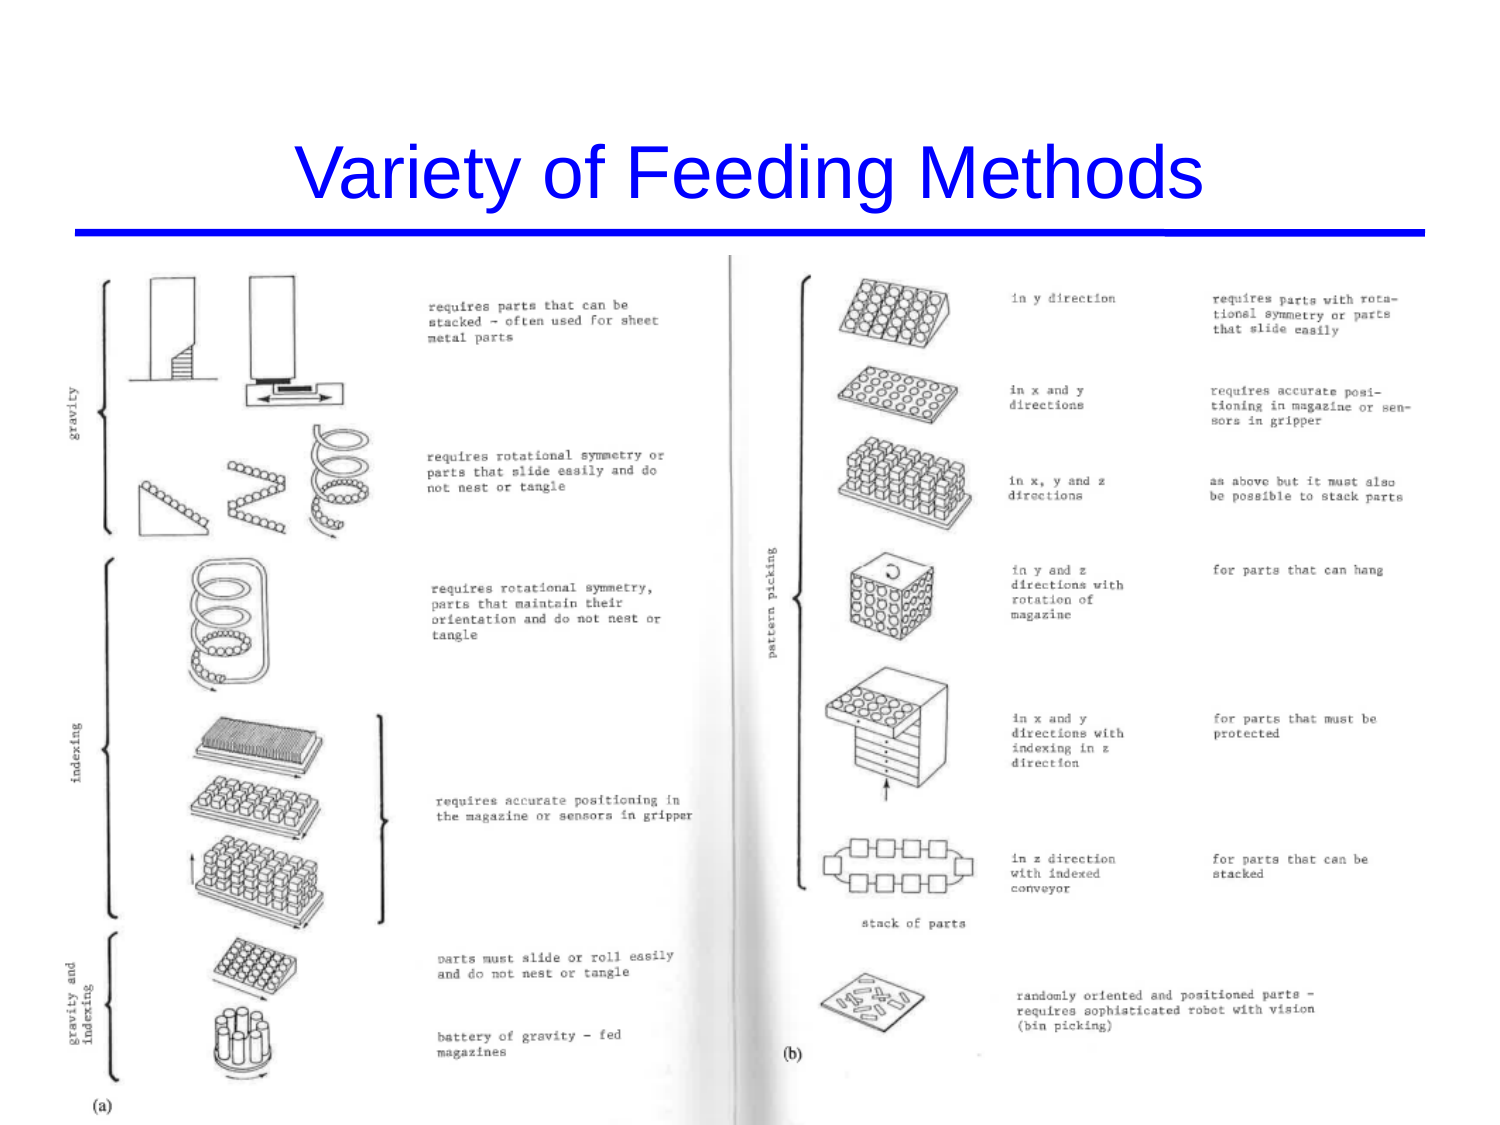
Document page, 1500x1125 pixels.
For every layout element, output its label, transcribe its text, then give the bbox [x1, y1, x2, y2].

picture [40, 255, 1424, 1125]
title Variety of Feeding Methods [112, 80, 1388, 255]
